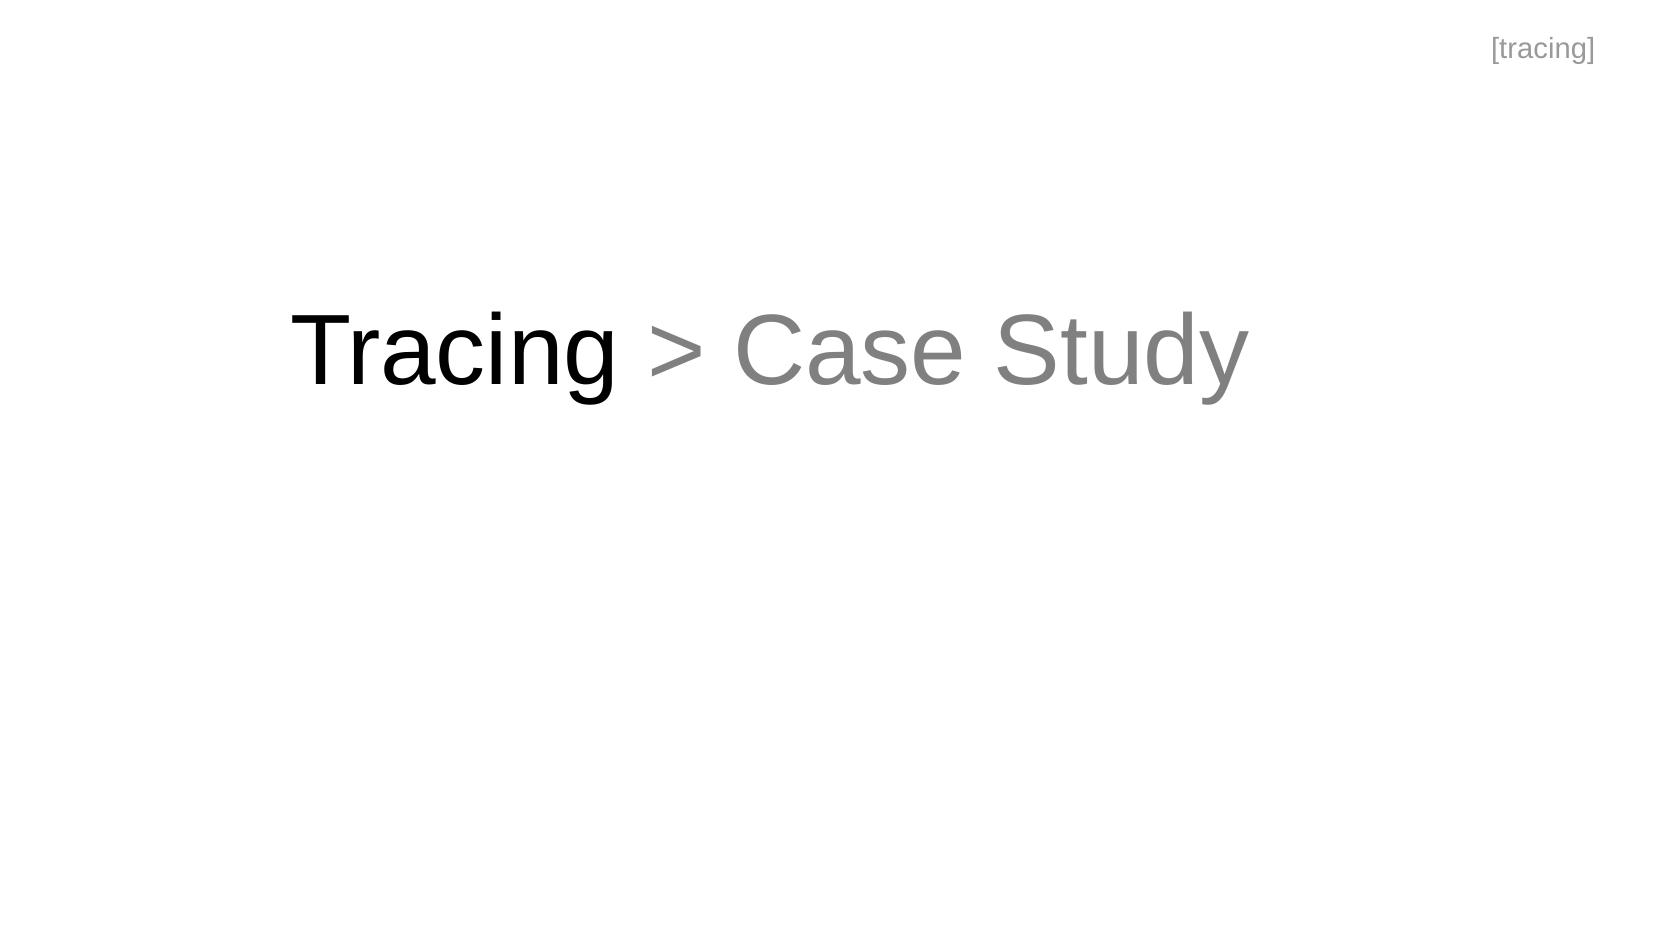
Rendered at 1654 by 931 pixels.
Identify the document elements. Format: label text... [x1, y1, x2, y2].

text_box [tracing] [1476, 25, 1623, 77]
text_box Tracing > Case Study [275, 287, 1394, 460]
